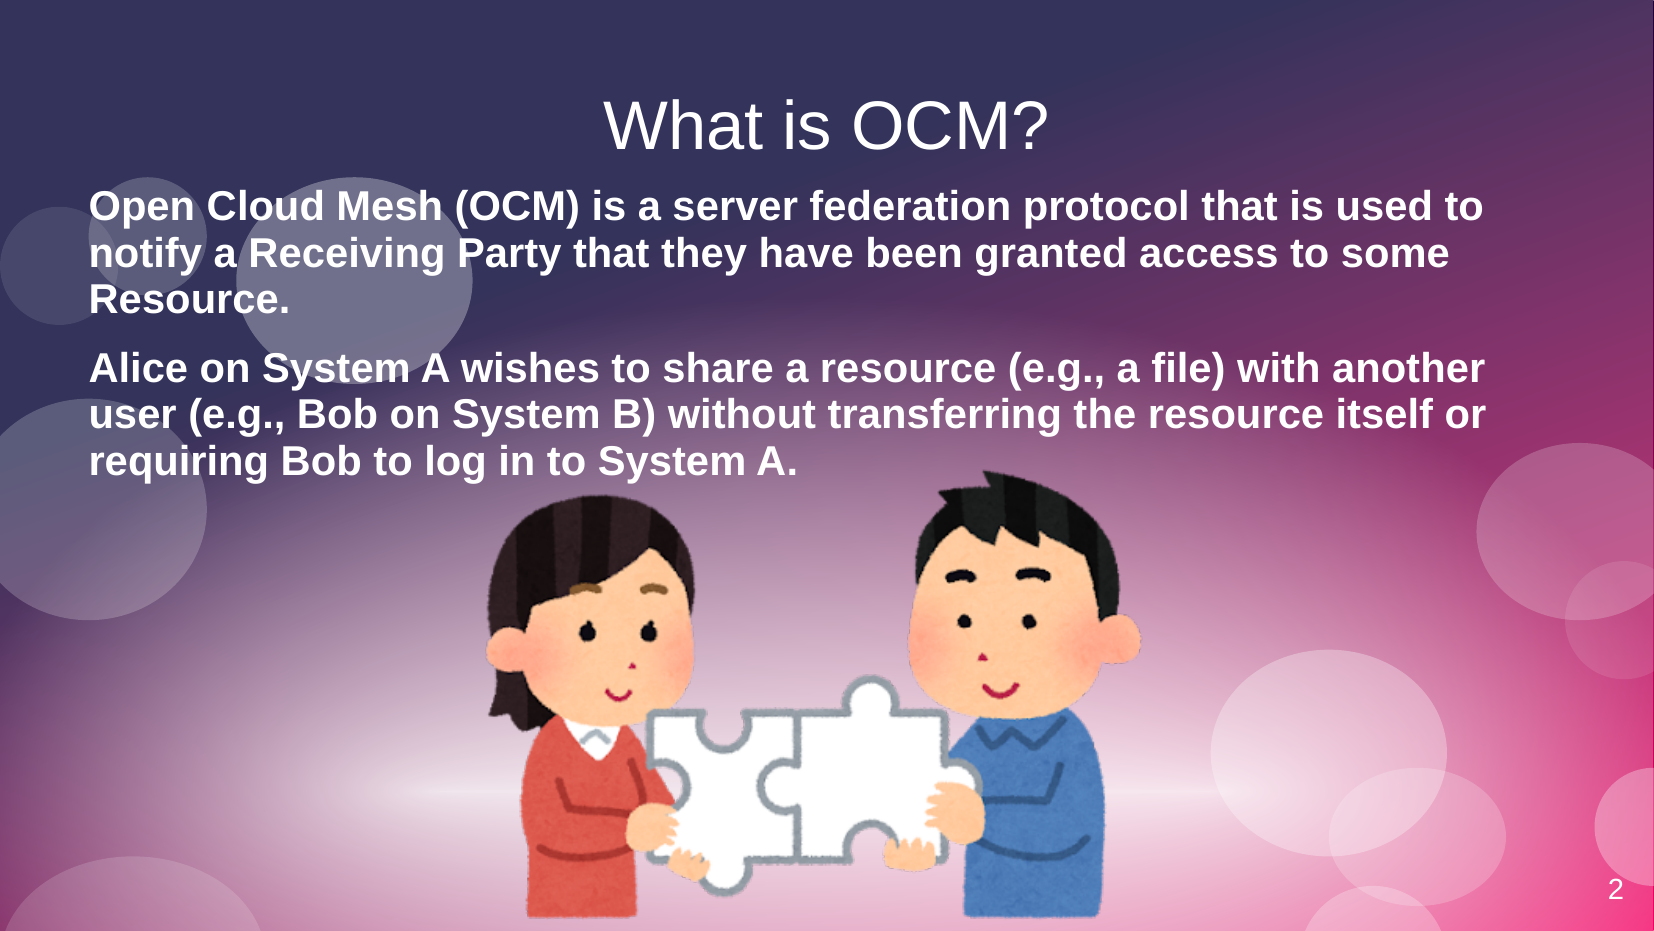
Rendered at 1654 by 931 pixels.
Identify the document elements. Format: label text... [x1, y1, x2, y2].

picture [459, 412, 1163, 931]
list Open Cloud Mesh (OCM) is a server federation protocol that is used to notify a Receiving Party that they have been granted access to some Resource. Alice on System A wishes to share a resource (e.g., a file) with another user (e.g., Bob on System B) without transferring the resource itself or requiring Bob to log in to System A. [88, 183, 1501, 774]
title What is OCM? [88, 44, 1565, 207]
